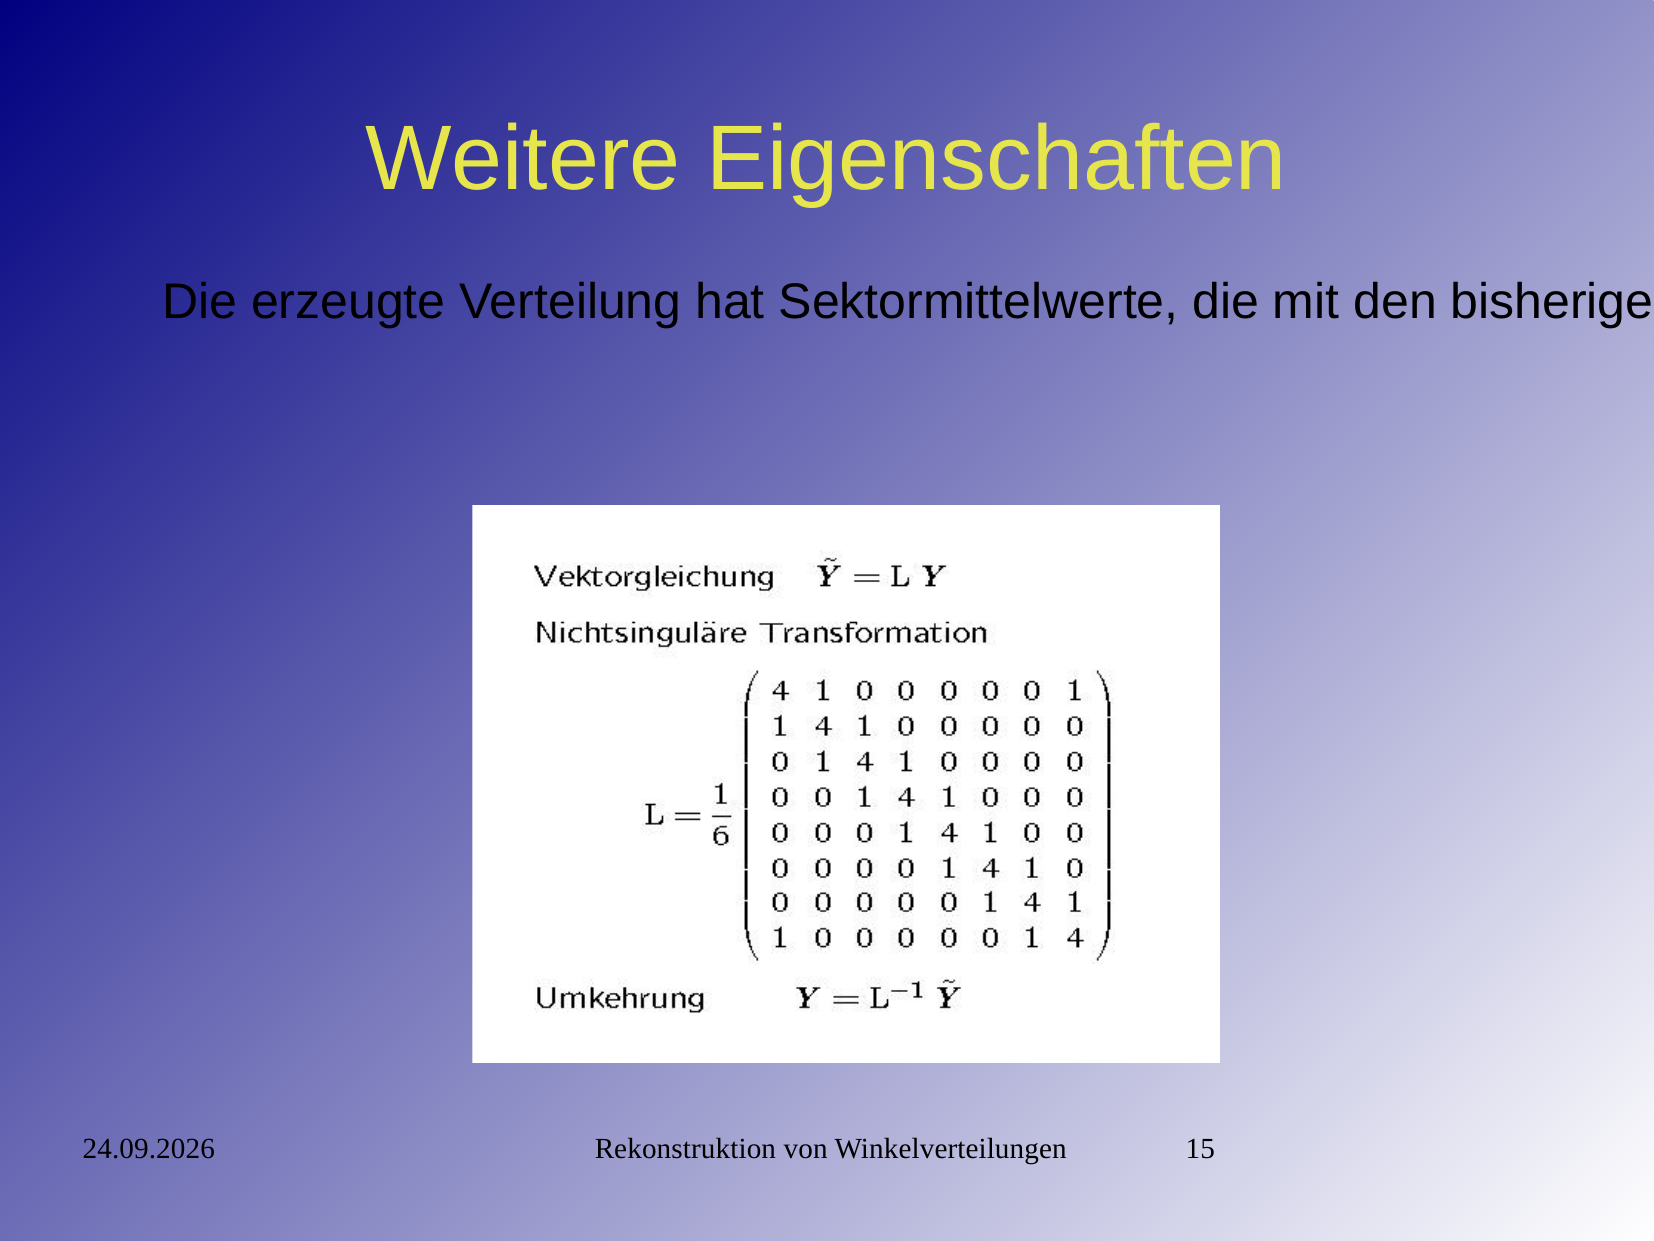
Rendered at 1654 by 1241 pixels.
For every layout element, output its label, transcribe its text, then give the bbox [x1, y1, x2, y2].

text_box Die erzeugte Verteilung hat Sektormittelwerte, die mit den bisherigen in einem umkehrbaren linearen Zusammenhang stehen. (Also kein Informationsverlust.) [147, 265, 1654, 448]
text_box 26.06.2021 [82, 1129, 468, 1216]
text_box <Nummer> [1185, 1129, 1571, 1216]
text_box Rekonstruktion von Winkelverteilungen [565, 1129, 1090, 1216]
picture [472, 505, 1220, 1063]
title Weitere Eigenschaften [82, 56, 1571, 250]
